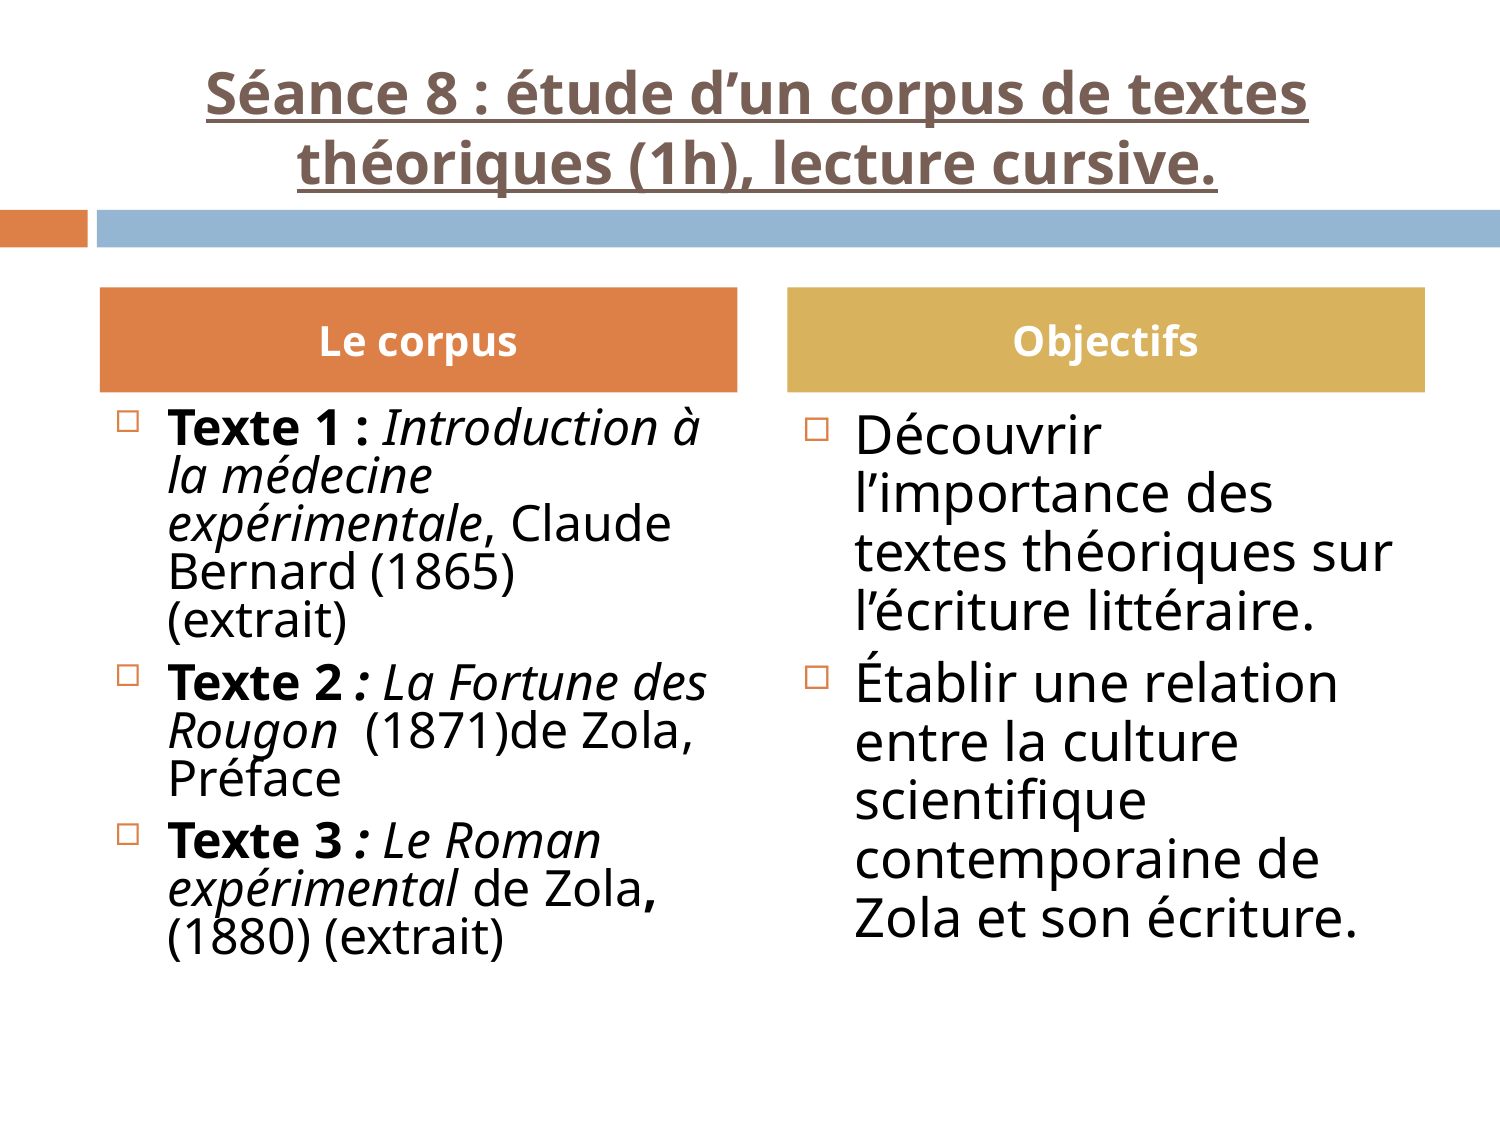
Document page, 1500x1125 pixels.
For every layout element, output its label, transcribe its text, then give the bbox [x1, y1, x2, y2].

title Séance 8 : étude d’un corpus de textes théoriques (1h), lecture cursive. [88, 0, 1427, 274]
list Le corpus [99, 287, 738, 393]
list Texte 1 : Introduction à la médecine expérimentale, Claude Bernard (1865) (extrait) Texte 2 : La Fortune des Rougon (1871)de Zola, Préface Texte 3 : Le Roman expérimental de Zola, (1880) (extrait) [99, 399, 738, 1020]
list Objectifs [787, 287, 1425, 393]
list Découvrir l’importance des textes théoriques sur l’écriture littéraire. Établir une relation entre la culture scientifique contemporaine de Zola et son écriture. [787, 399, 1425, 1095]
